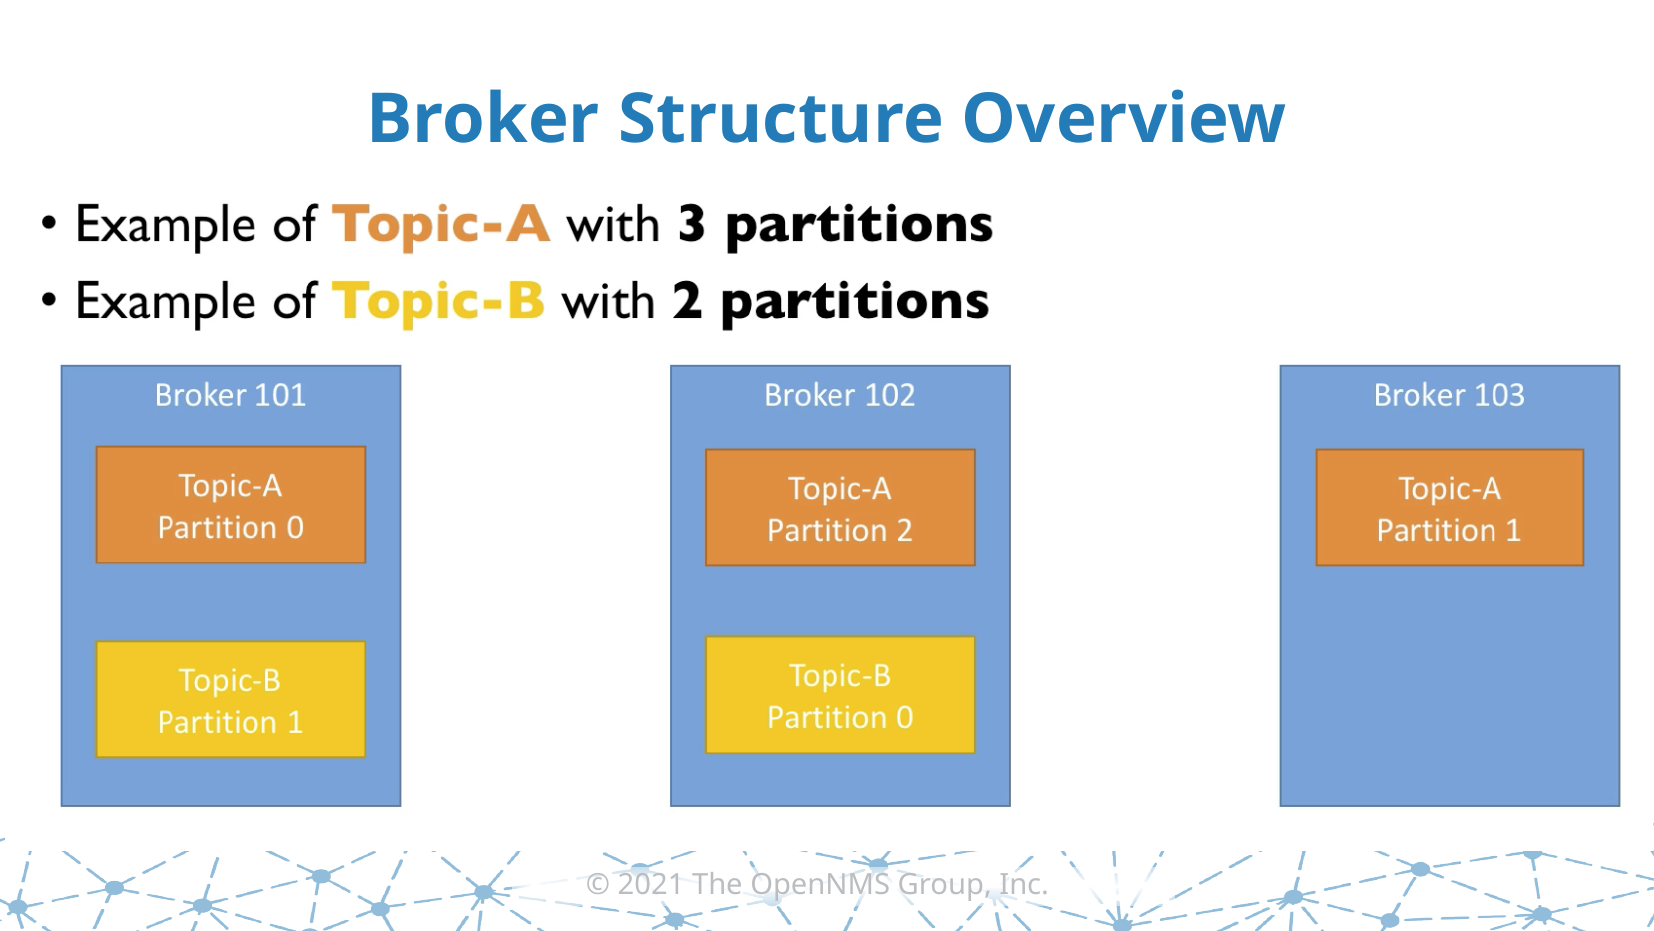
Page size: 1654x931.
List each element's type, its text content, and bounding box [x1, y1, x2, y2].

picture [5, 178, 1654, 851]
title Broker Structure Overview [156, 109, 1498, 120]
